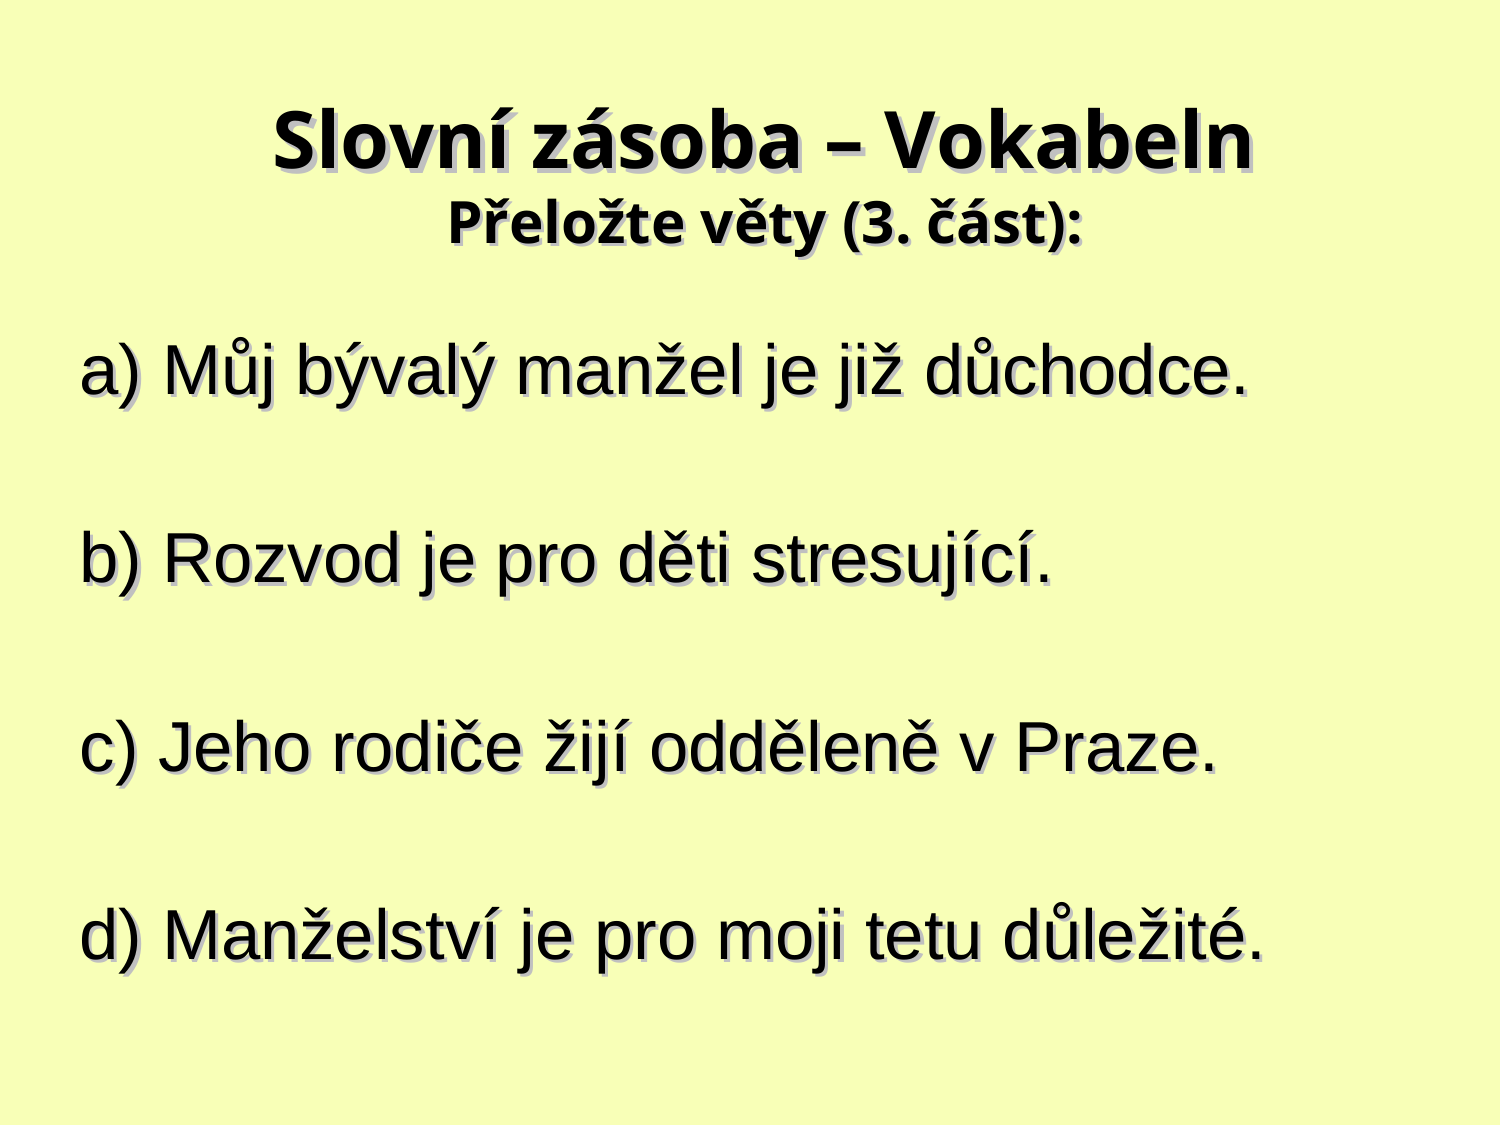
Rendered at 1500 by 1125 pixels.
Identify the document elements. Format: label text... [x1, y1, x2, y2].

title Slovní zásoba – Vokabeln Přeložte věty (3. část): [76, 54, 1453, 290]
list a) Můj bývalý manžel je již důchodce. b) Rozvod je pro děti stresující. c) Jeho rodiče žijí odděleně v Praze. d) Manželství je pro moji tetu důležité. [64, 326, 1451, 1077]
